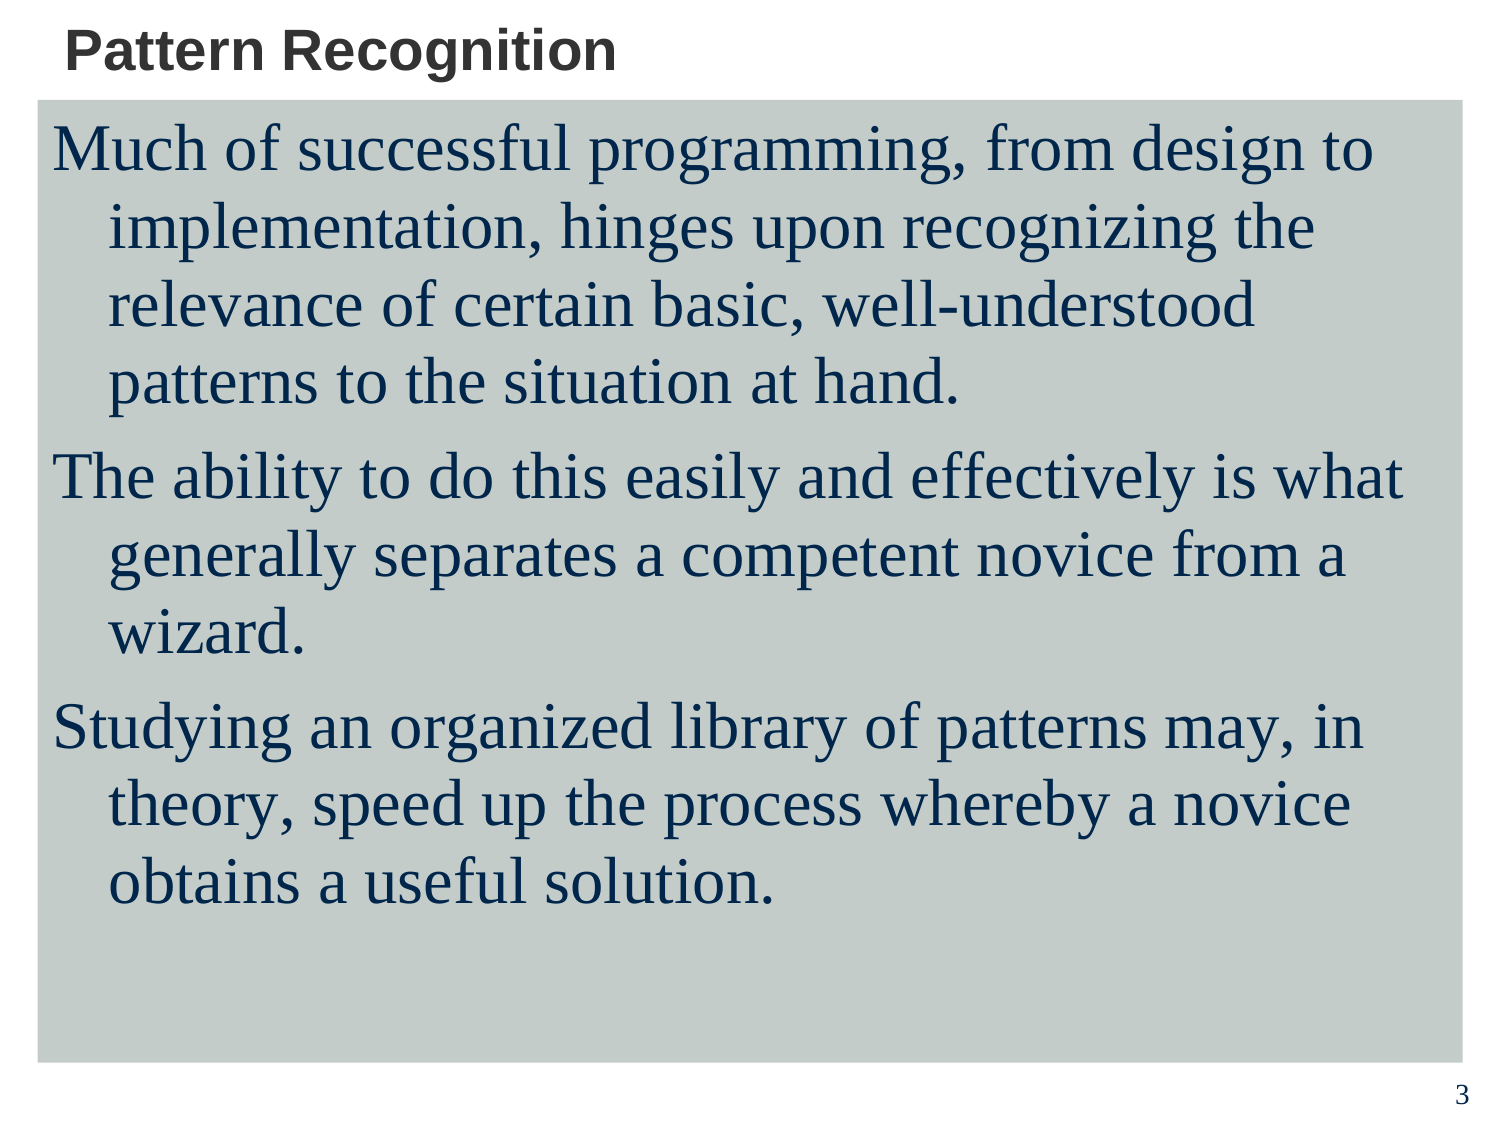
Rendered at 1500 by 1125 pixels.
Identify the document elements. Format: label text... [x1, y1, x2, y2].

list Much of successful programming, from design to implementation, hinges upon recognizing the relevance of certain basic, well-understood patterns to the situation at hand. The ability to do this easily and effectively is what generally separates a competent novice from a wizard. Studying an organized library of patterns may, in theory, speed up the process whereby a novice obtains a useful solution. [37, 99, 1463, 1063]
title Pattern Recognition [50, 0, 1450, 91]
